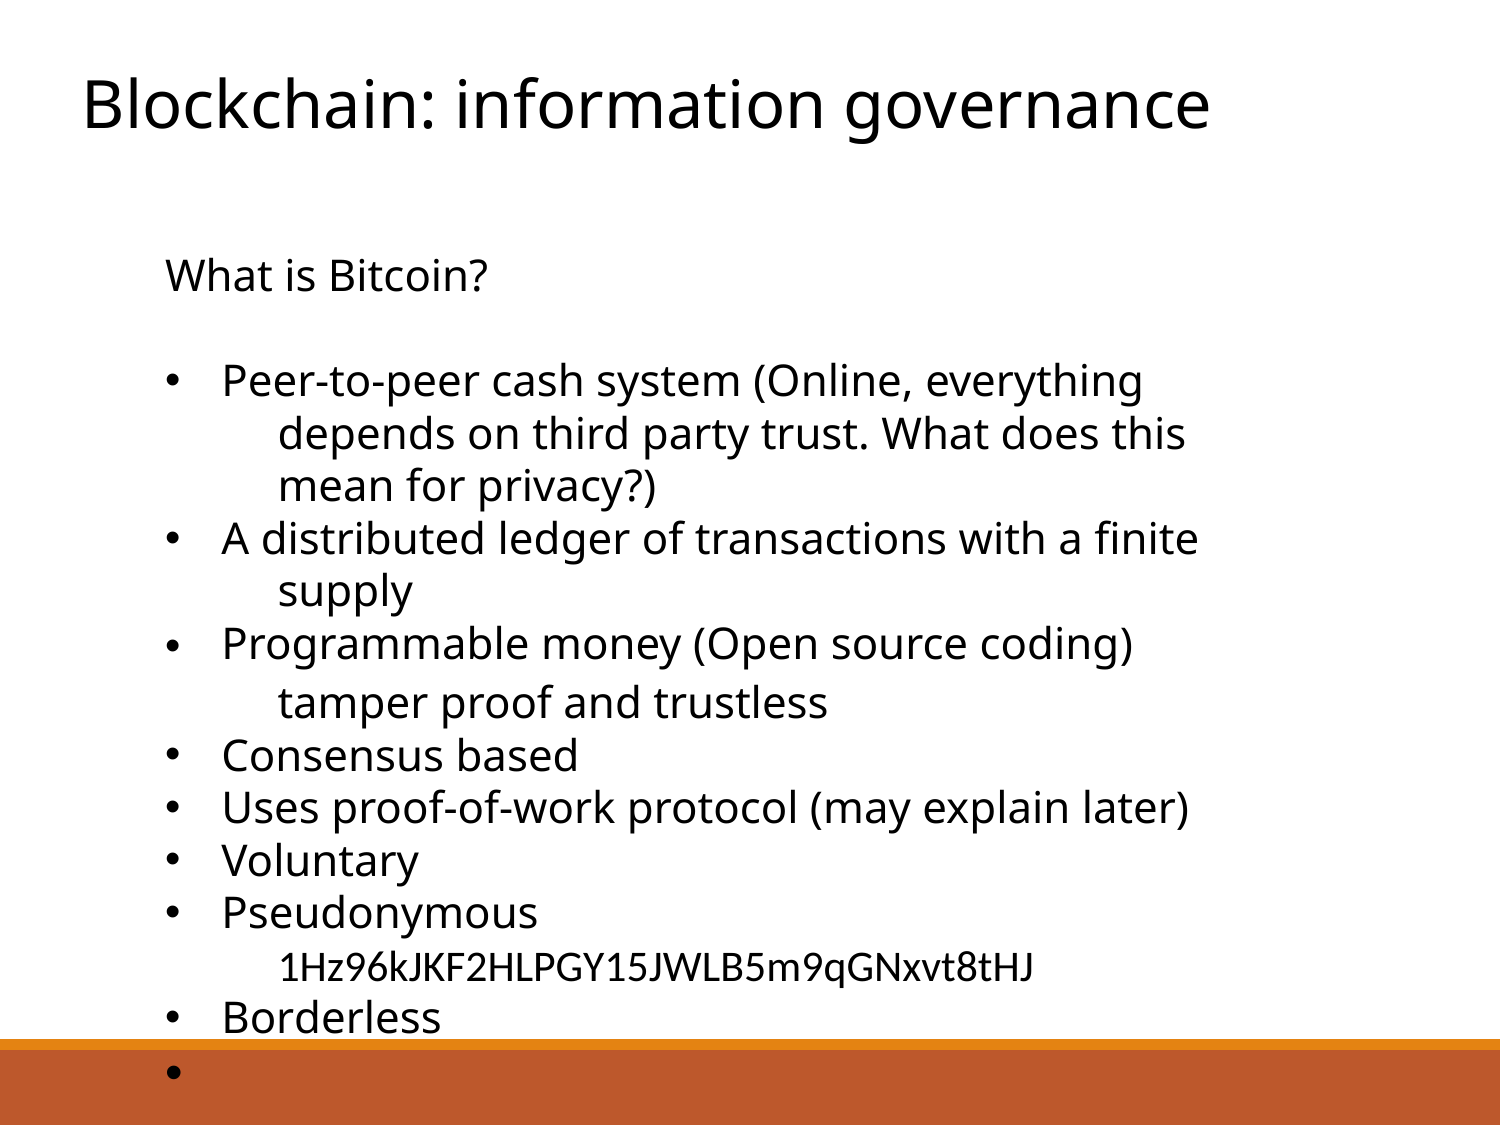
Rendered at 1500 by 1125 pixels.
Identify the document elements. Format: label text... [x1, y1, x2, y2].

text_box What is Bitcoin? Peer-to-peer cash system (Online, everything depends on third party trust. What does this mean for privacy?) A distributed ledger of transactions with a finite supply Programmable money (Open source coding) tamper proof and trustless Consensus based Uses proof-of-work protocol (may explain later) Voluntary Pseudonymous 1Hz96kJKF2HLPGY15JWLB5m9qGNxvt8tHJ Borderless [150, 240, 1295, 1125]
text_box Blockchain: information governance [66, 53, 1295, 241]
